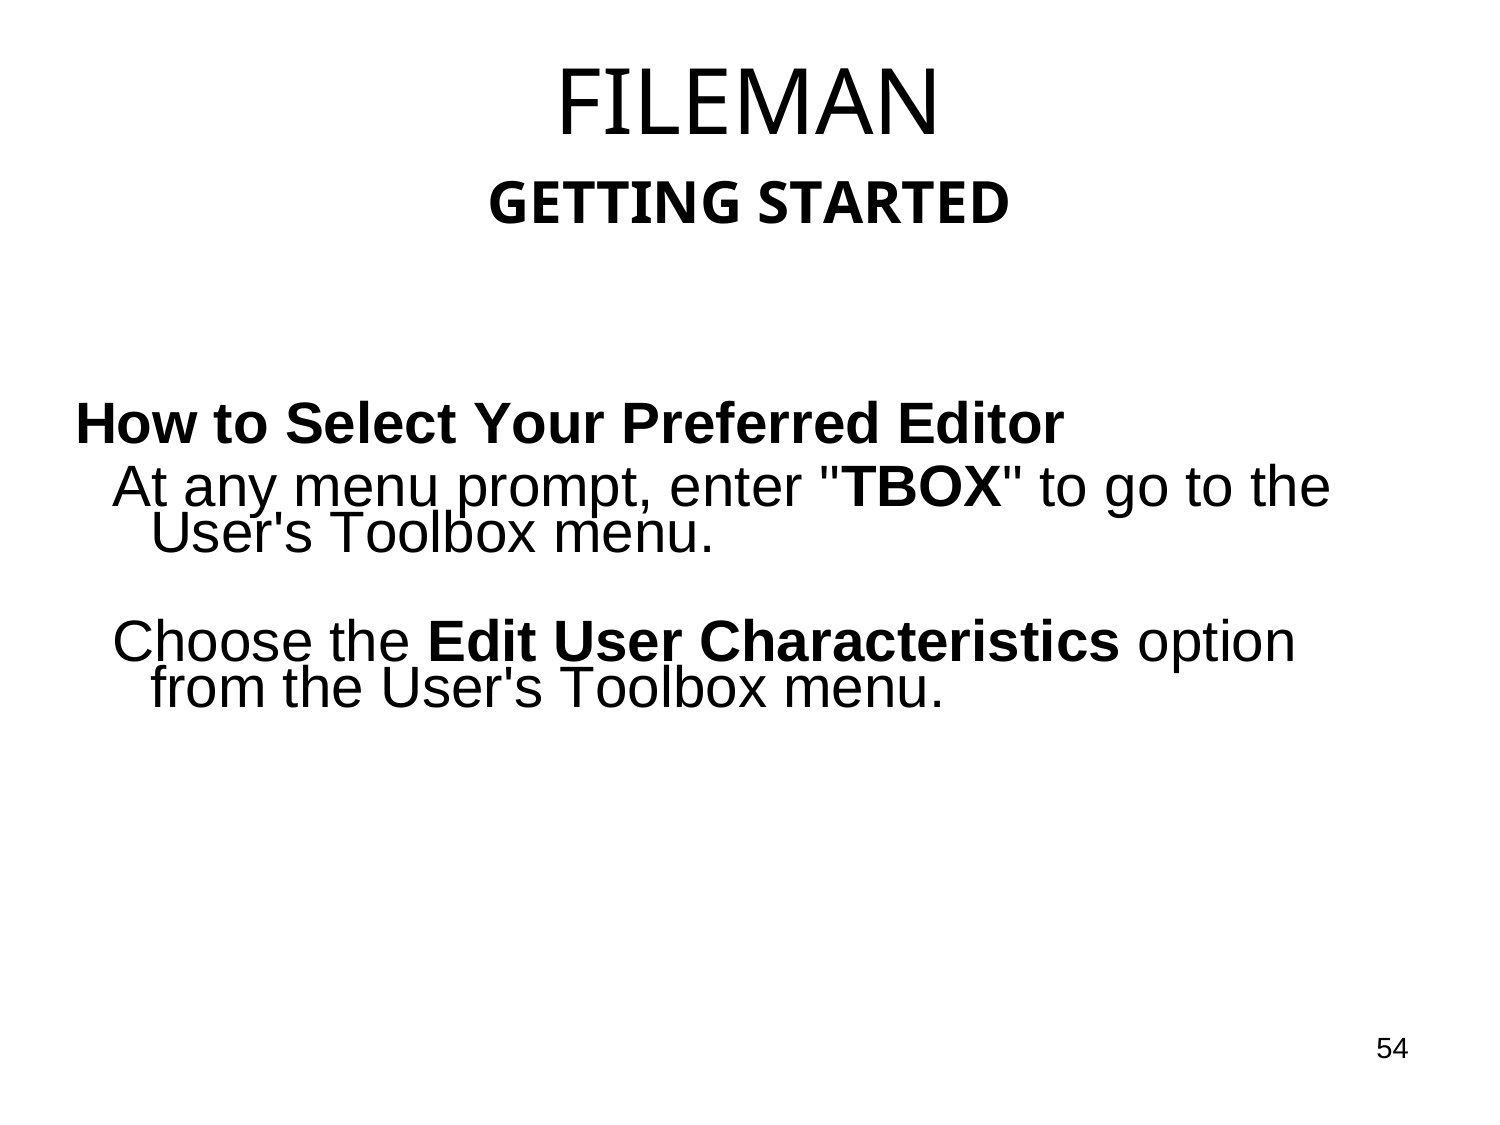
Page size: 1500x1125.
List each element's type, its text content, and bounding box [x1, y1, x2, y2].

list How to Select Your Preferred Editor At any menu prompt, enter "TBOX" to go to the User's Toolbox menu. Choose the Edit User Characteristics option from the User's Toolbox menu. [75, 262, 1424, 1044]
title FILEMAN GETTING STARTED [75, 32, 1424, 245]
